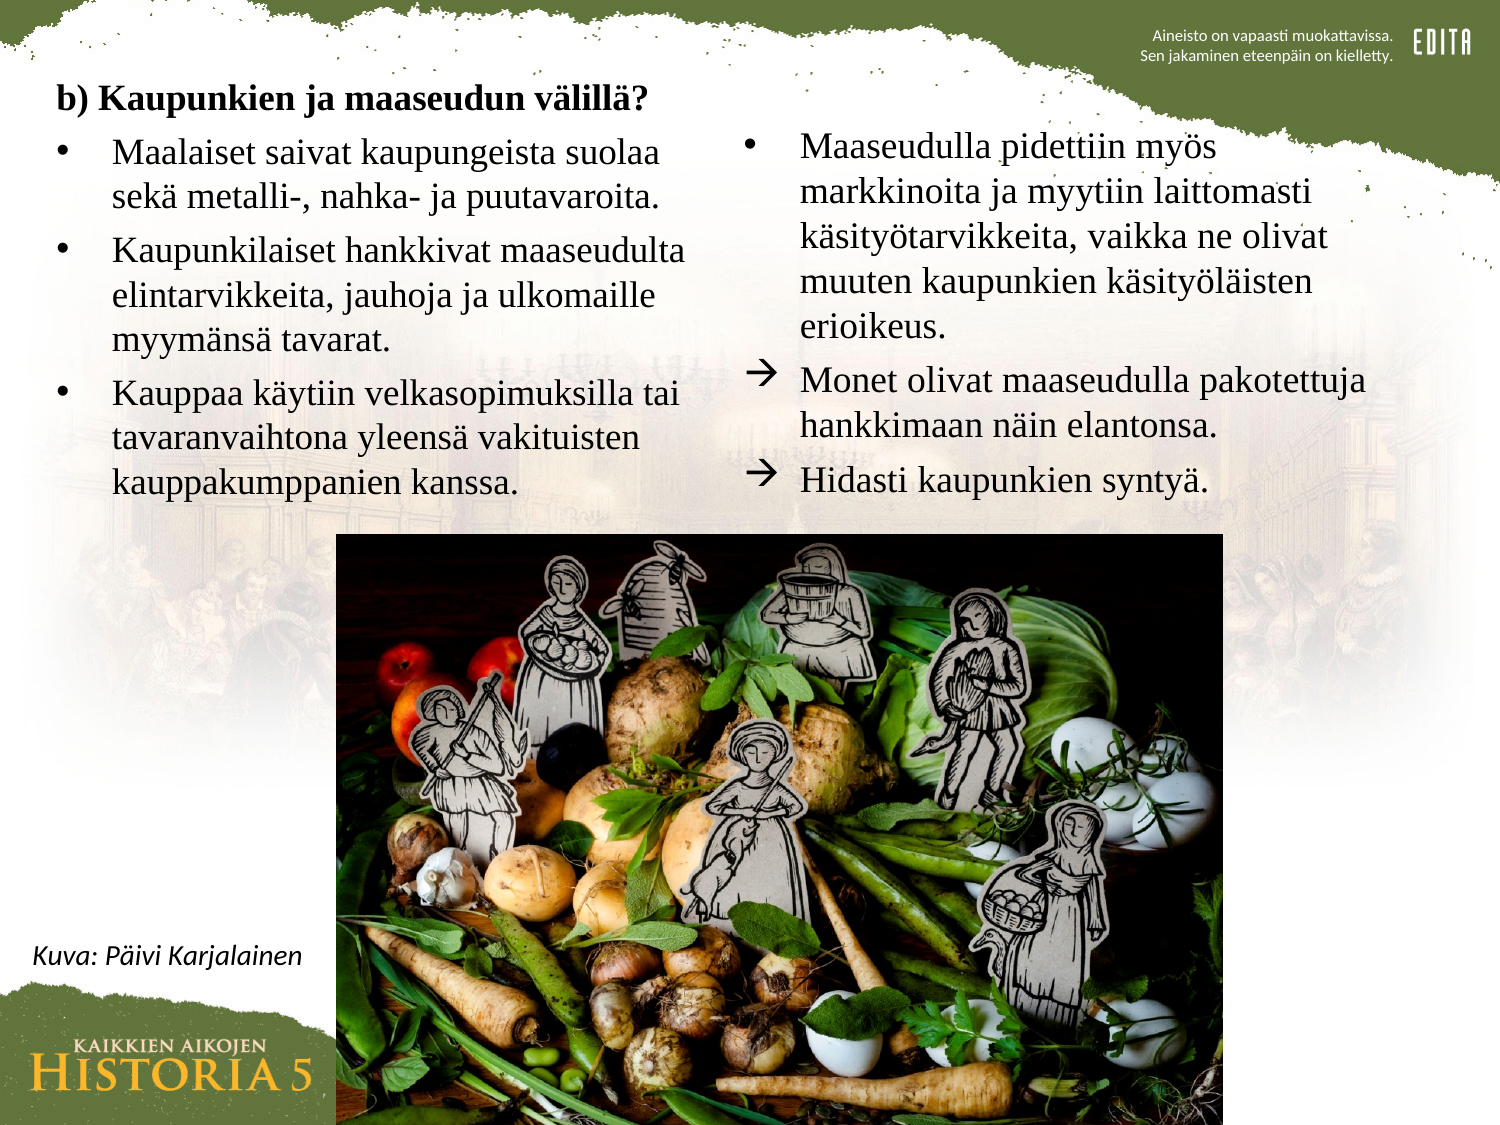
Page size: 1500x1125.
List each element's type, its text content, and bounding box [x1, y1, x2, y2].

list Maaseudulla pidettiin myös markkinoita ja myytiin laittomasti käsityötarvikkeita, vaikka ne olivat muuten kaupunkien käsityöläisten erioikeus. Monet olivat maaseudulla pakotettuja hankkimaan näin elantonsa. Hidasti kaupunkien syntyä. [728, 113, 1392, 516]
picture [0, 0, 1500, 1125]
list b) Kaupunkien ja maaseudun välillä? Maalaiset saivat kaupungeista suolaa sekä metalli-, nahka- ja puutavaroita. Kaupunkilaiset hankkivat maaseudulta elintarvikkeita, jauhoja ja ulkomaille myymänsä tavarat. Kauppaa käytiin velkasopimuksilla tai tavaranvaihtona yleensä vakituisten kauppakumppanien kanssa. [41, 66, 704, 516]
text_box Kuva: Päivi Karjalainen [17, 928, 337, 980]
